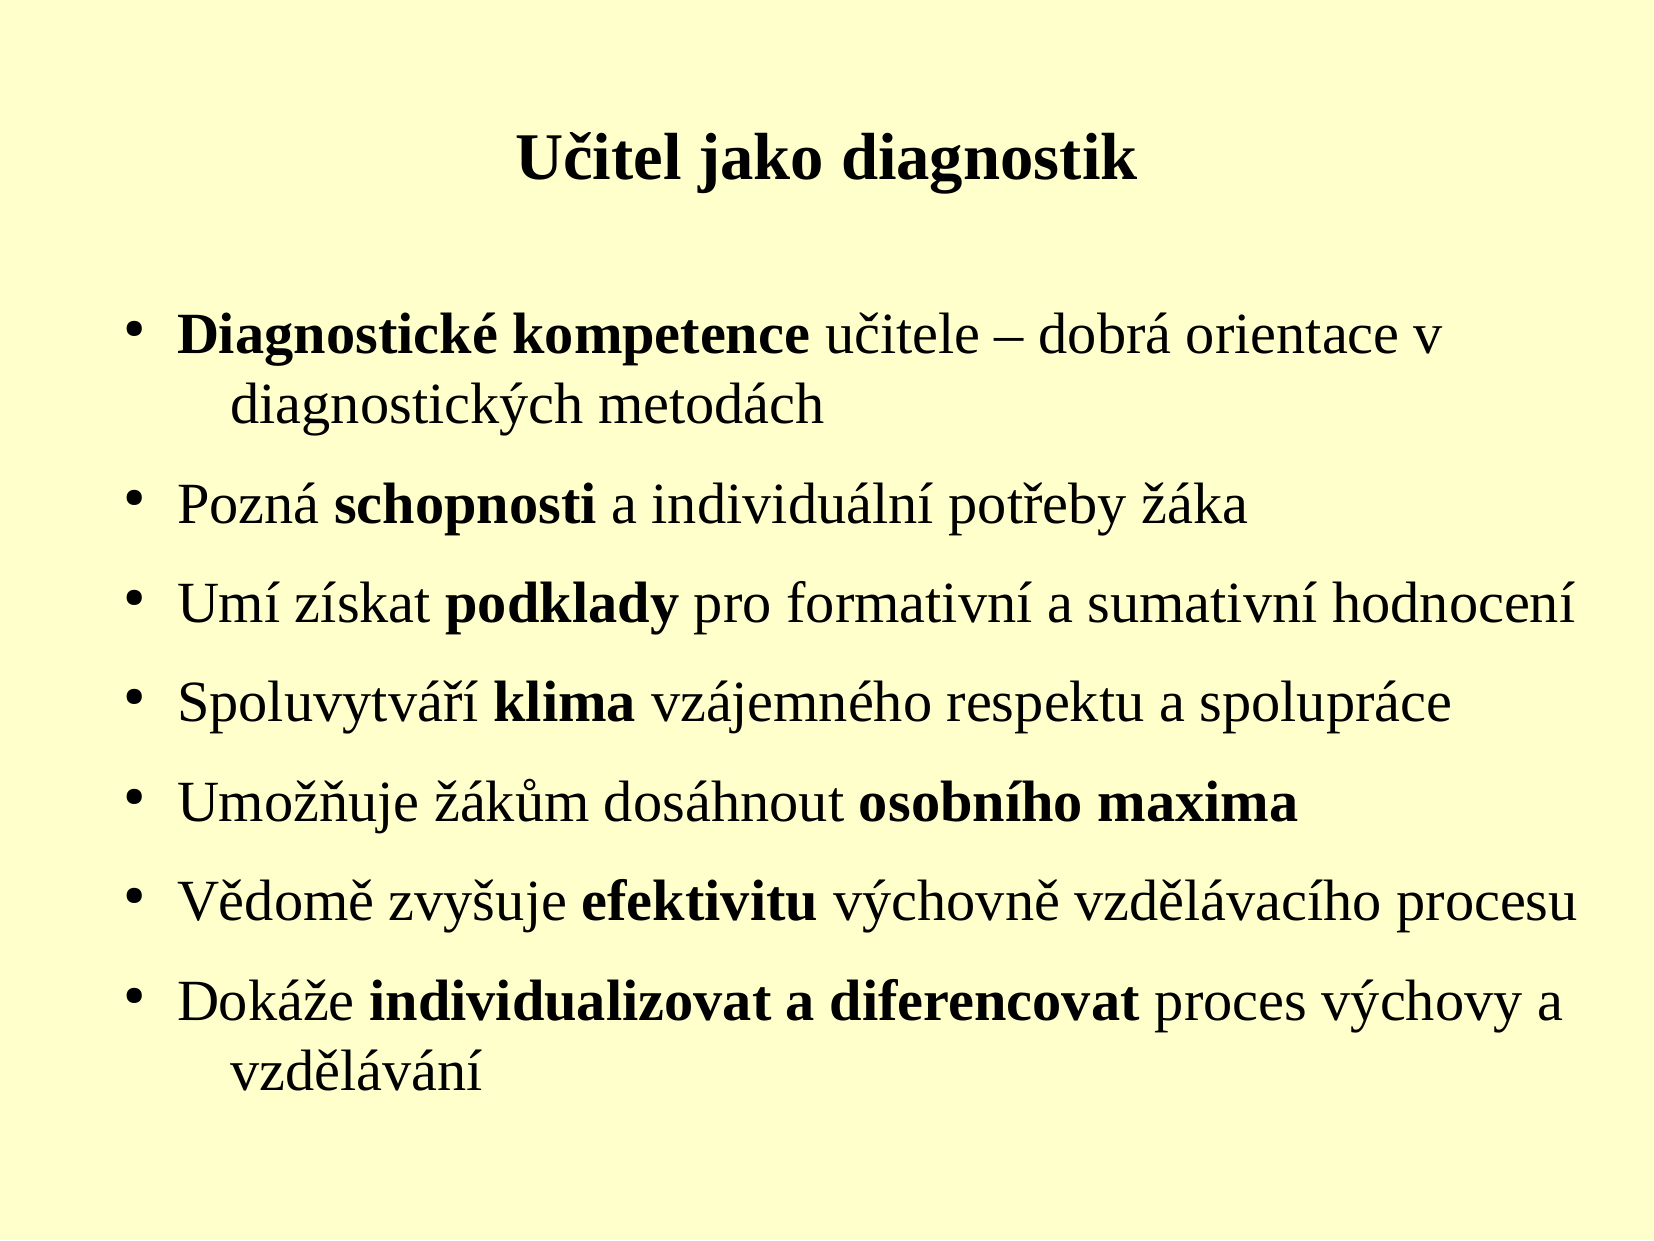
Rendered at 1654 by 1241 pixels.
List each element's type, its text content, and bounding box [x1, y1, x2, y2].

list Diagnostické kompetence učitele – dobrá orientace v diagnostických metodách Pozná schopnosti a individuální potřeby žáka Umí získat podklady pro formativní a sumativní hodnocení Spoluvytváří klima vzájemného respektu a spolupráce Umožňuje žákům dosáhnout osobního maxima Vědomě zvyšuje efektivitu výchovně vzdělávacího procesu Dokáže individualizovat a diferencovat proces výchovy a vzdělávání [88, 295, 1595, 1241]
title Učitel jako diagnostik [82, 49, 1571, 257]
